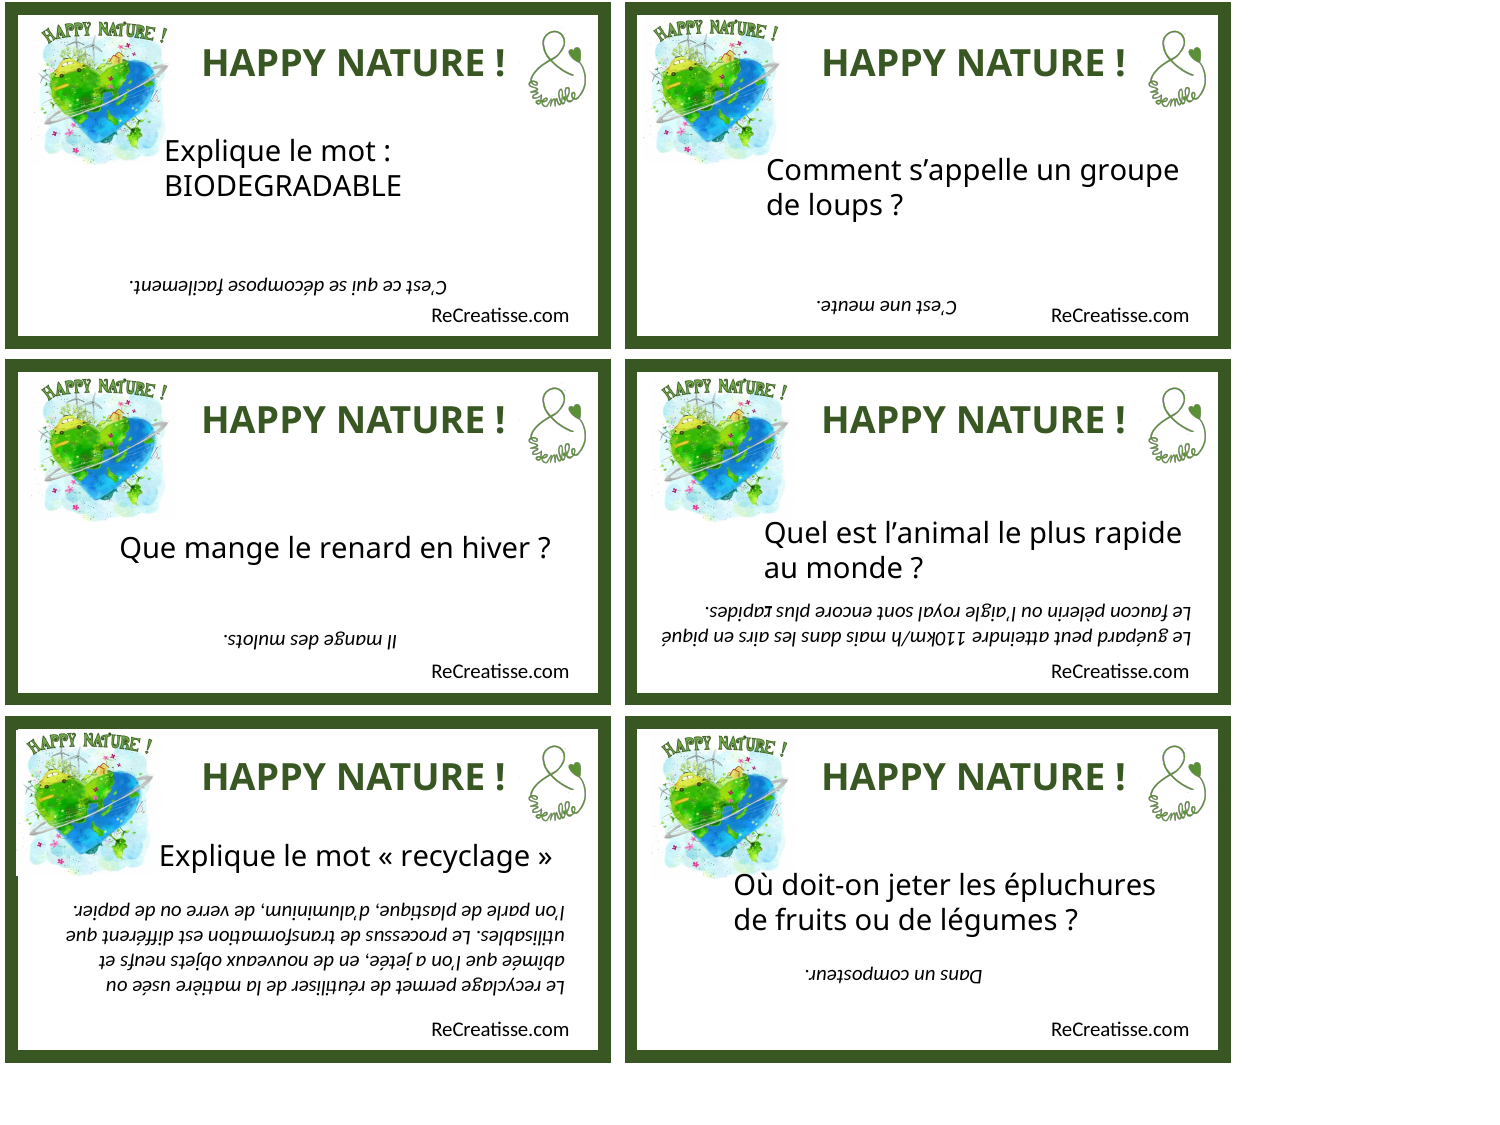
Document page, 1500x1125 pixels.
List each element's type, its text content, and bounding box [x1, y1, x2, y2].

text_box Quel est l’animal le plus rapide au monde ? [749, 506, 1231, 631]
text_box Le recyclage permet de réutiliser de la matière usée ou abîmée que l’on a jetée, en de nouveaux objets neufs et utilisables. Le processus de transformation est différent que l’on parle de plastique, d’aluminium, de verre ou de papier. [32, 895, 580, 1010]
text_box HAPPY NATURE ! [186, 388, 517, 448]
picture [16, 730, 162, 876]
text_box ReCreatisse.com [416, 294, 585, 334]
text_box ReCreatisse.com [416, 1008, 585, 1048]
text_box Explique le mot « recyclage » [144, 829, 625, 880]
picture [1137, 25, 1219, 114]
picture [651, 733, 797, 879]
text_box C’est ce qui se décompose facilement. [113, 270, 462, 310]
text_box Que mange le renard en hiver ? [104, 521, 625, 572]
picture [31, 376, 177, 522]
text_box Le guépard peut atteindre 110km/h mais dans les airs en piqué Le faucon pèlerin ou l’aigle royal sont encore plus rapides. [646, 596, 1206, 661]
picture [643, 18, 788, 164]
text_box HAPPY NATURE ! [186, 745, 517, 806]
text_box Explique le mot : BIODEGRADABLE [149, 125, 625, 210]
picture [31, 19, 177, 165]
text_box HAPPY NATURE ! [806, 745, 1137, 806]
picture [517, 739, 599, 828]
picture [651, 376, 797, 522]
text_box HAPPY NATURE ! [806, 31, 1137, 92]
picture [1137, 381, 1219, 471]
text_box ReCreatisse.com [1036, 1008, 1205, 1048]
text_box Il mange des mulots. [207, 624, 412, 664]
text_box Où doit-on jeter les épluchures de fruits ou de légumes ? [718, 859, 1229, 944]
text_box ReCreatisse.com [416, 651, 585, 691]
text_box HAPPY NATURE ! [186, 31, 517, 92]
text_box ReCreatisse.com [1036, 294, 1205, 334]
text_box Comment s’appelle un groupe de loups ? [751, 144, 1234, 229]
text_box Dans un composteur. [789, 959, 998, 999]
text_box C’est une meute. [800, 289, 972, 329]
picture [1137, 739, 1219, 828]
text_box HAPPY NATURE ! [806, 388, 1137, 448]
picture [517, 25, 599, 114]
text_box ReCreatisse.com [1036, 661, 1205, 691]
picture [517, 381, 599, 471]
